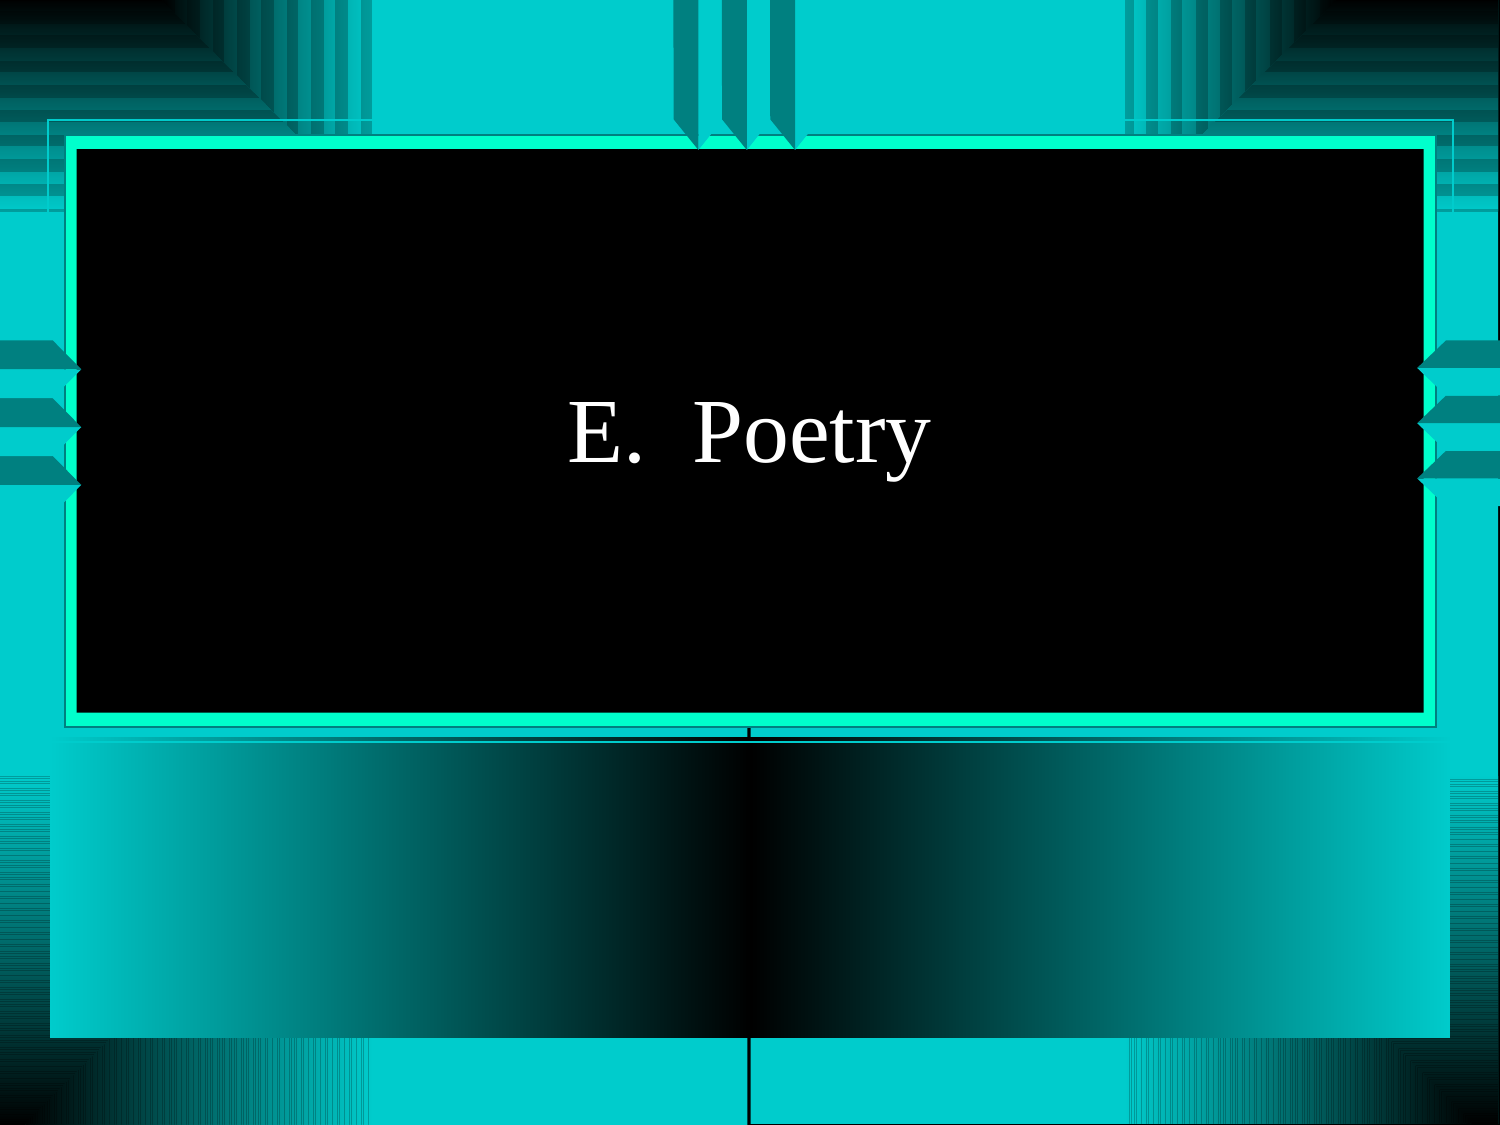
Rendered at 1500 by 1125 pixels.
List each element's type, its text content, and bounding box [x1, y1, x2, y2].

title E. Poetry [112, 337, 1388, 526]
